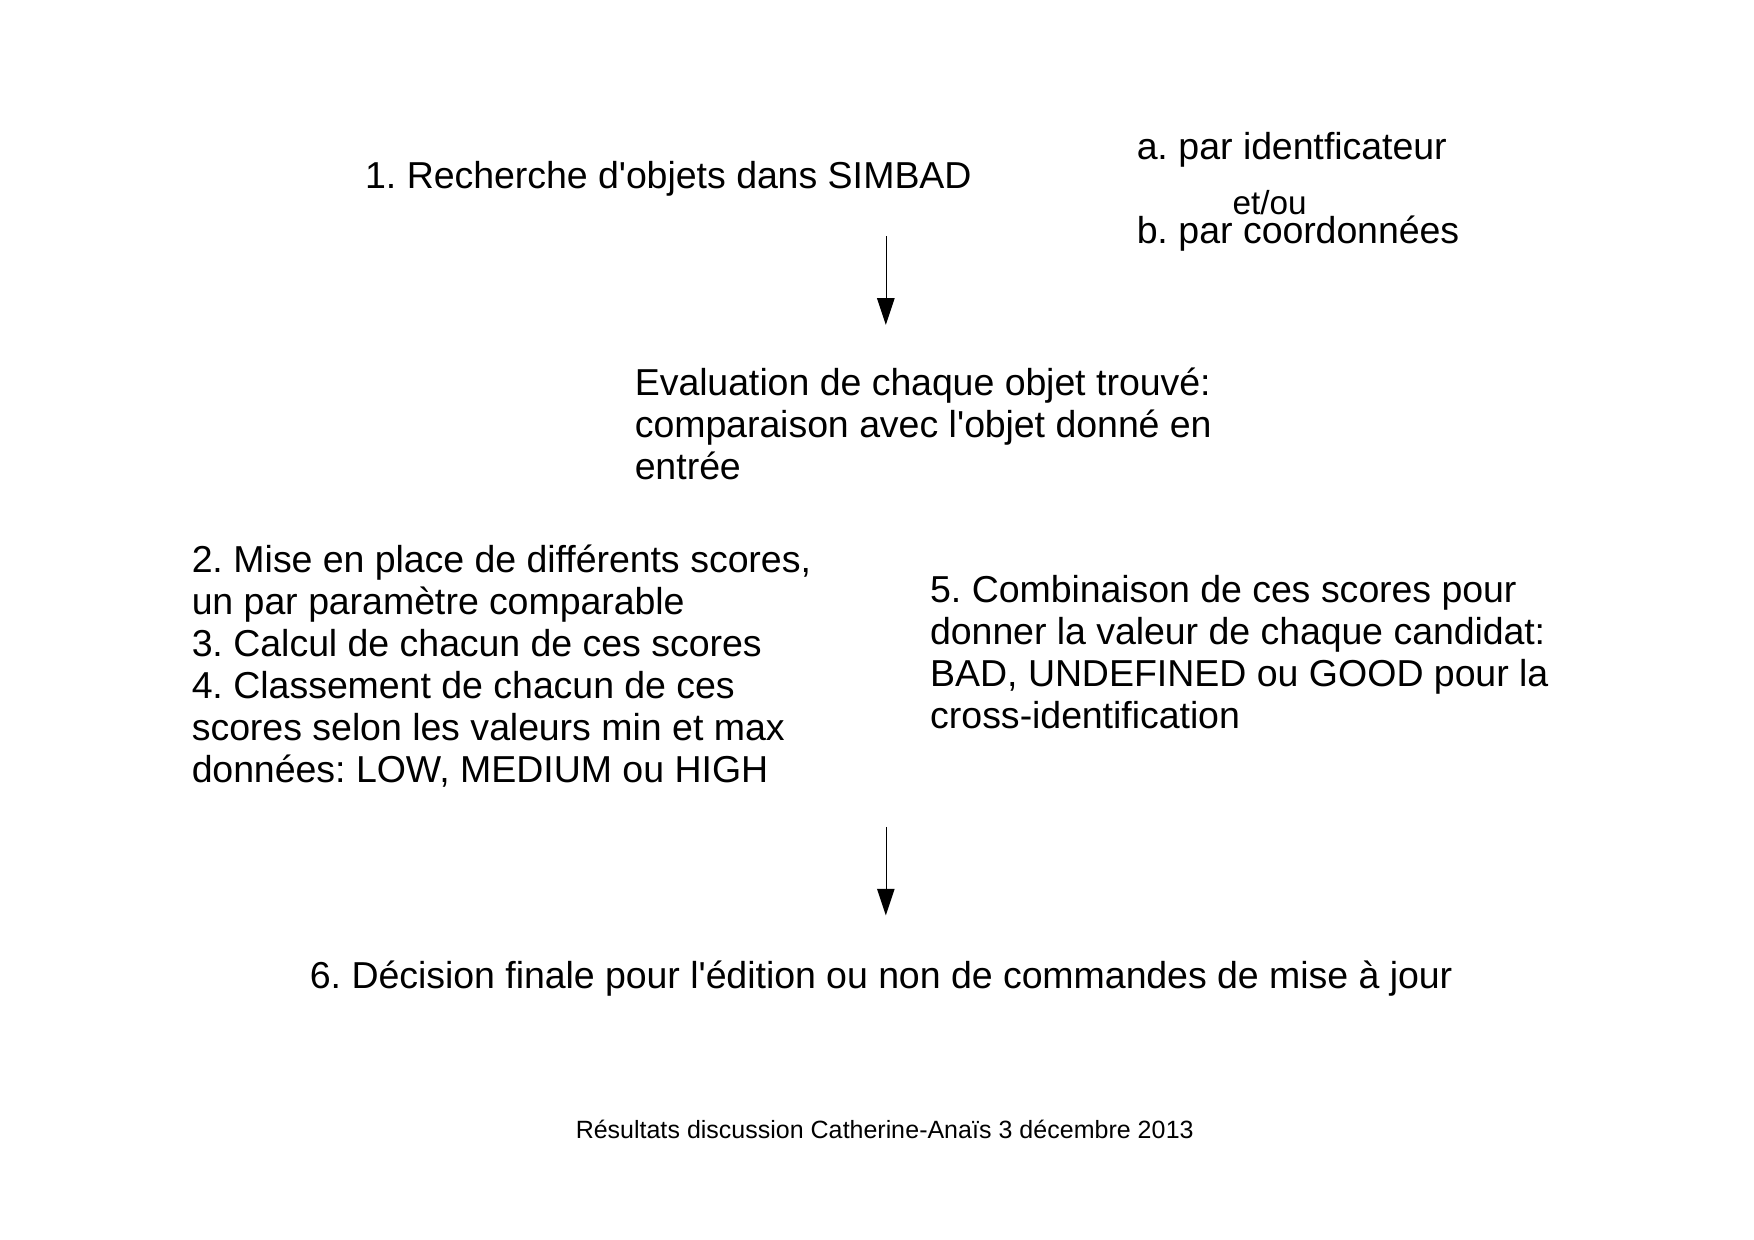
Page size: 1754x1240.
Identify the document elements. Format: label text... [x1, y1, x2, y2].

text_box 1. Recherche d'objets dans SIMBAD [350, 147, 987, 205]
text_box a. par identficateur b. par coordonnées [1122, 118, 1506, 296]
text_box Résultats discussion Catherine-Anaïs 3 décembre 2013 [561, 1108, 1300, 1152]
text_box 6. Décision finale pour l'édition ou non de commandes de mise à jour [295, 947, 1477, 1004]
text_box et/ou [1210, 177, 1329, 237]
text_box 5. Combinaison de ces scores pour donner la valeur de chaque candidat: BAD, UNDEFINED ou GOOD pour la cross-identification [915, 561, 1625, 744]
text_box 2. Mise en place de différents scores, un par paramètre comparable 3. Calcul de chacun de ces scores 4. Classement de chacun de ces scores selon les valeurs min et max données: LOW, MEDIUM ou HIGH [177, 531, 827, 799]
text_box Evaluation de chaque objet trouvé: comparaison avec l'objet donné en entrée [620, 354, 1241, 496]
